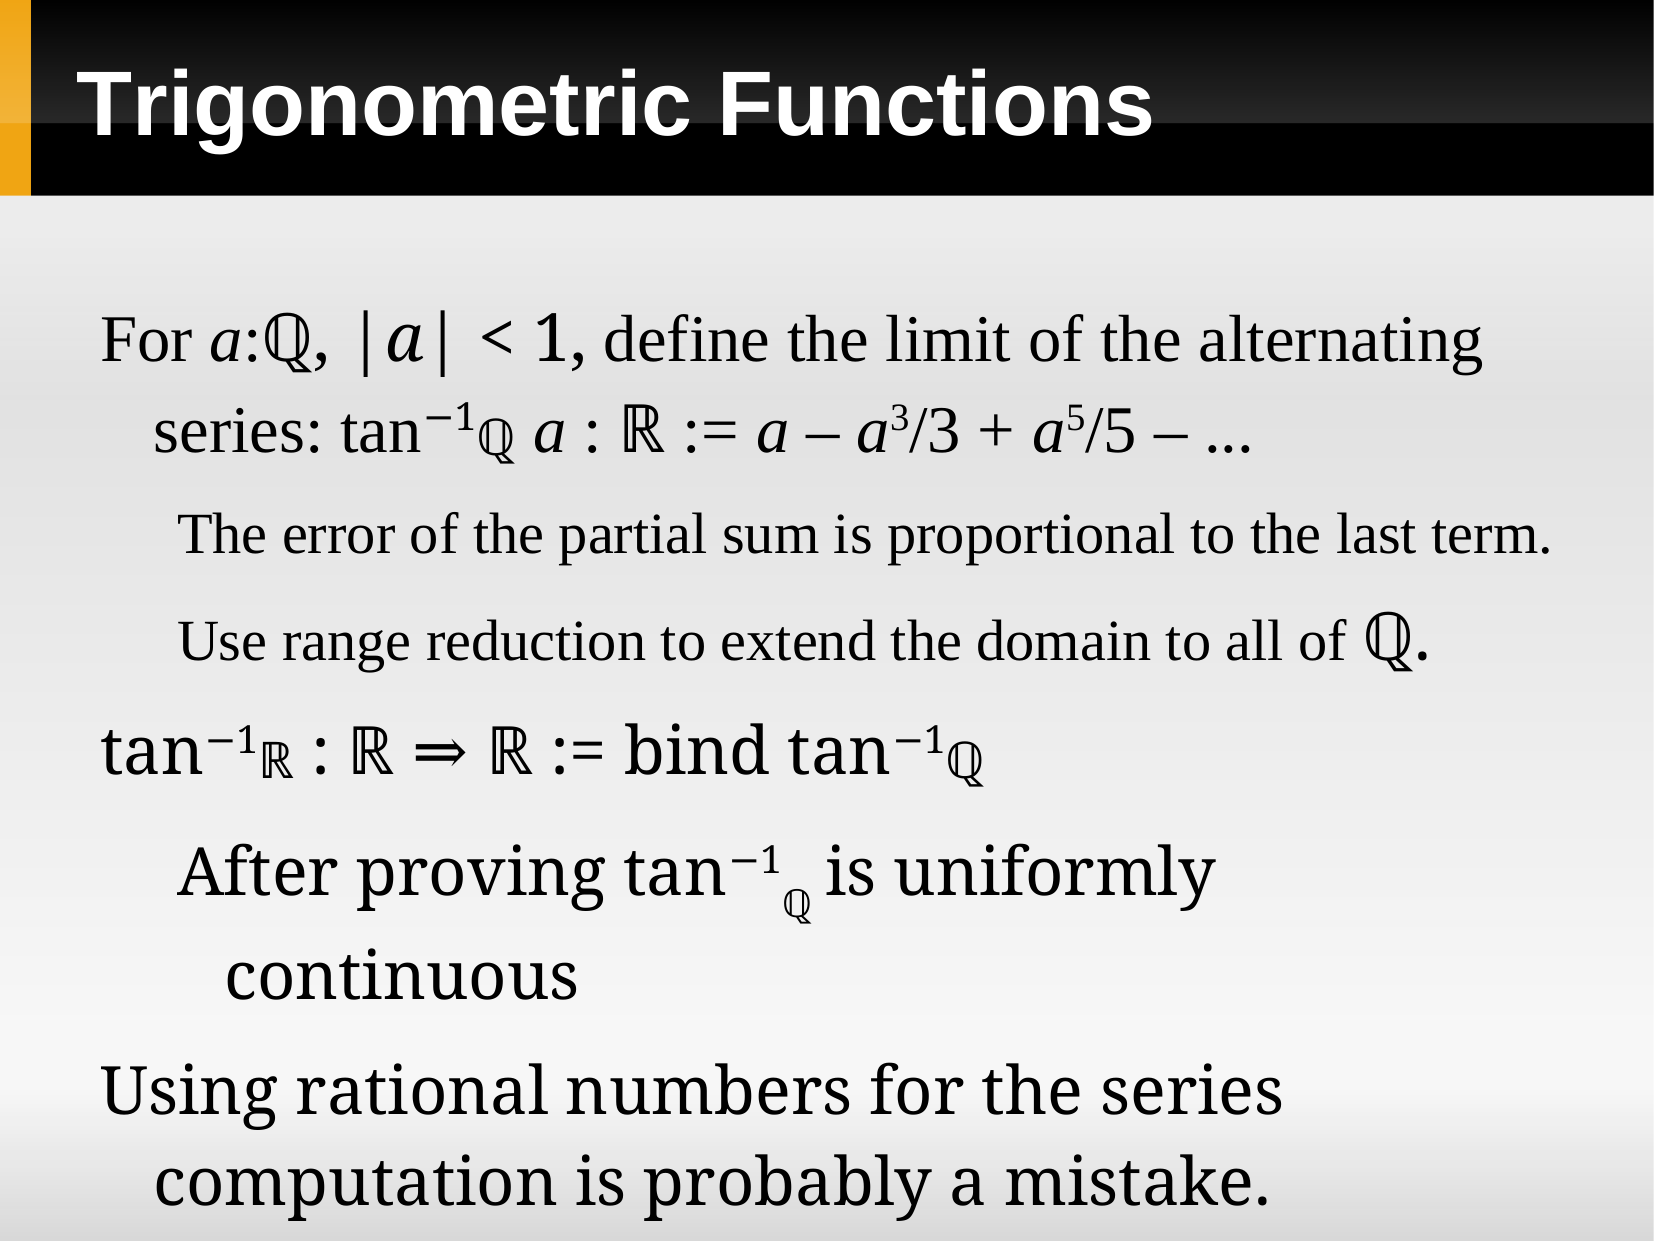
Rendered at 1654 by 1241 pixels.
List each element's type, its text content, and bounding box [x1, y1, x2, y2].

picture [0, 0, 1654, 1241]
title Trigonometric Functions [76, 7, 1565, 200]
list For a:ℚ, |a| < 1, define the limit of the alternating series: tan−1ℚ a : ℝ := a – a3/3 + a5/5 – ... The error of the partial sum is proportional to the last term. Use range reduction to extend the domain to all of ℚ. tan−1ℝ : ℝ ⇒ ℝ := bind tan−1ℚ After proving tan−1ℚ is uniformly continuous Using rational numbers for the series computation is probably a mistake. [82, 290, 1571, 1110]
